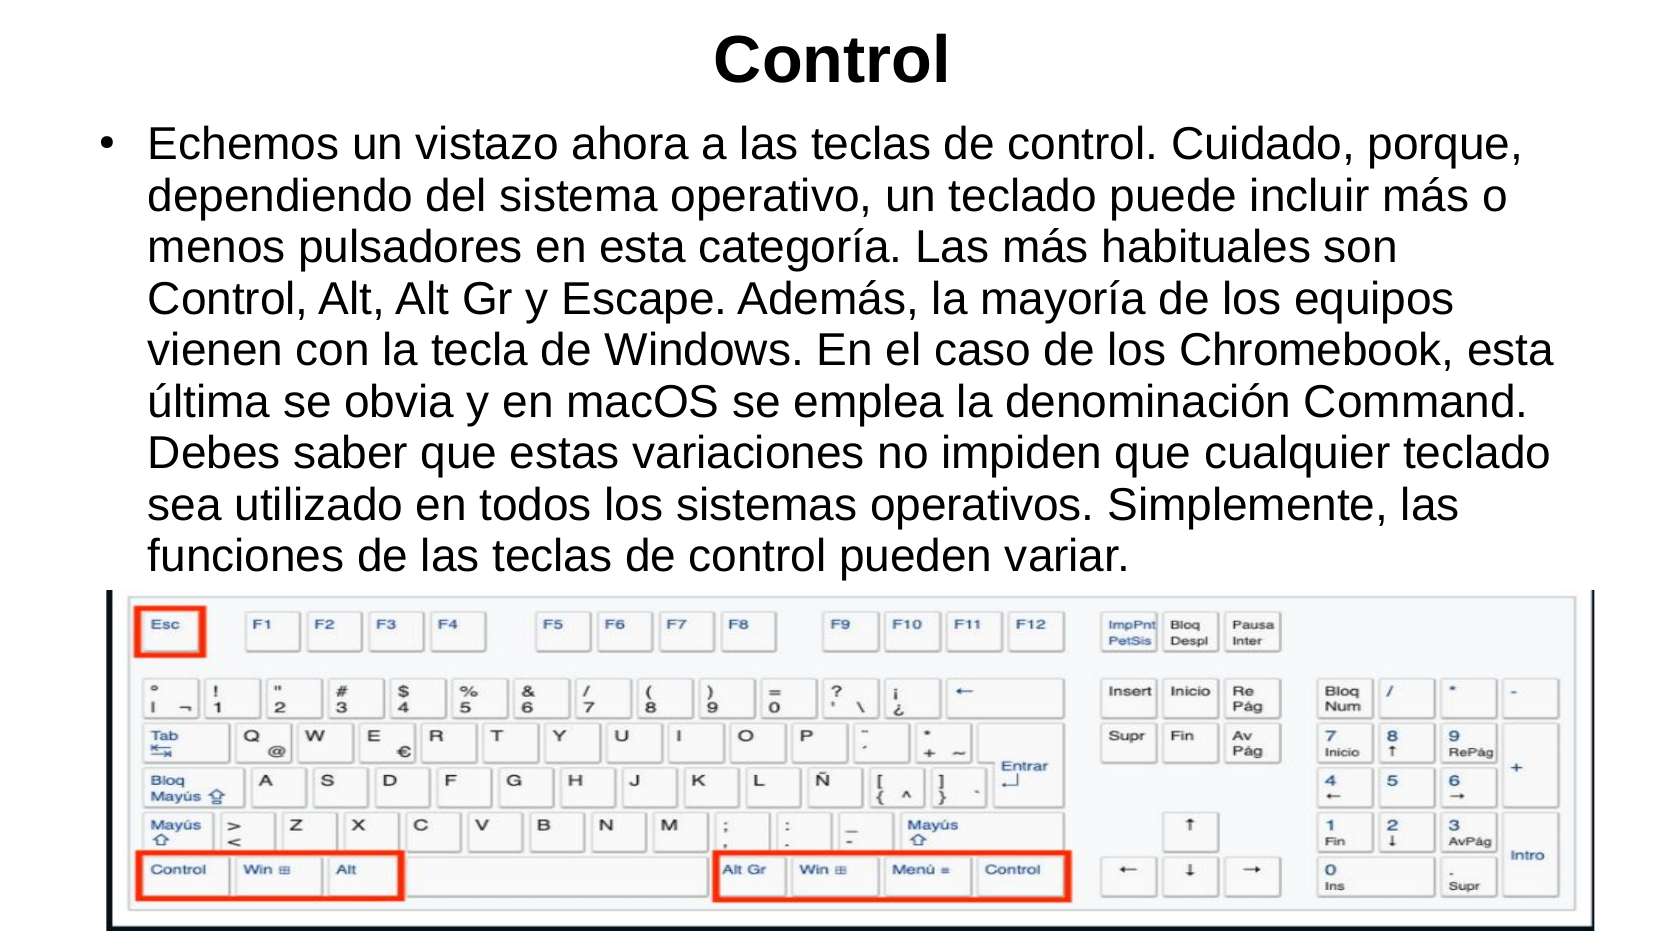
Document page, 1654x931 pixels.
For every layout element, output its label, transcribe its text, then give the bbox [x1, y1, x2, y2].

title Control [88, 0, 1577, 119]
list Echemos un vistazo ahora a las teclas de control. Cuidado, porque, dependiendo del sistema operativo, un teclado puede incluir más o menos pulsadores en esta categoría. Las más habituales son Control, Alt, Alt Gr y Escape. Además, la mayoría de los equipos vienen con la tecla de Windows. En el caso de los Chromebook, esta última se obvia y en macOS se emplea la denominación Command. Debes saber que estas variaciones no impiden que cualquier teclado sea utilizado en todos los sistemas operativos. Simplemente, las funciones de las teclas de control pueden variar. [82, 118, 1571, 591]
picture [106, 590, 1595, 931]
